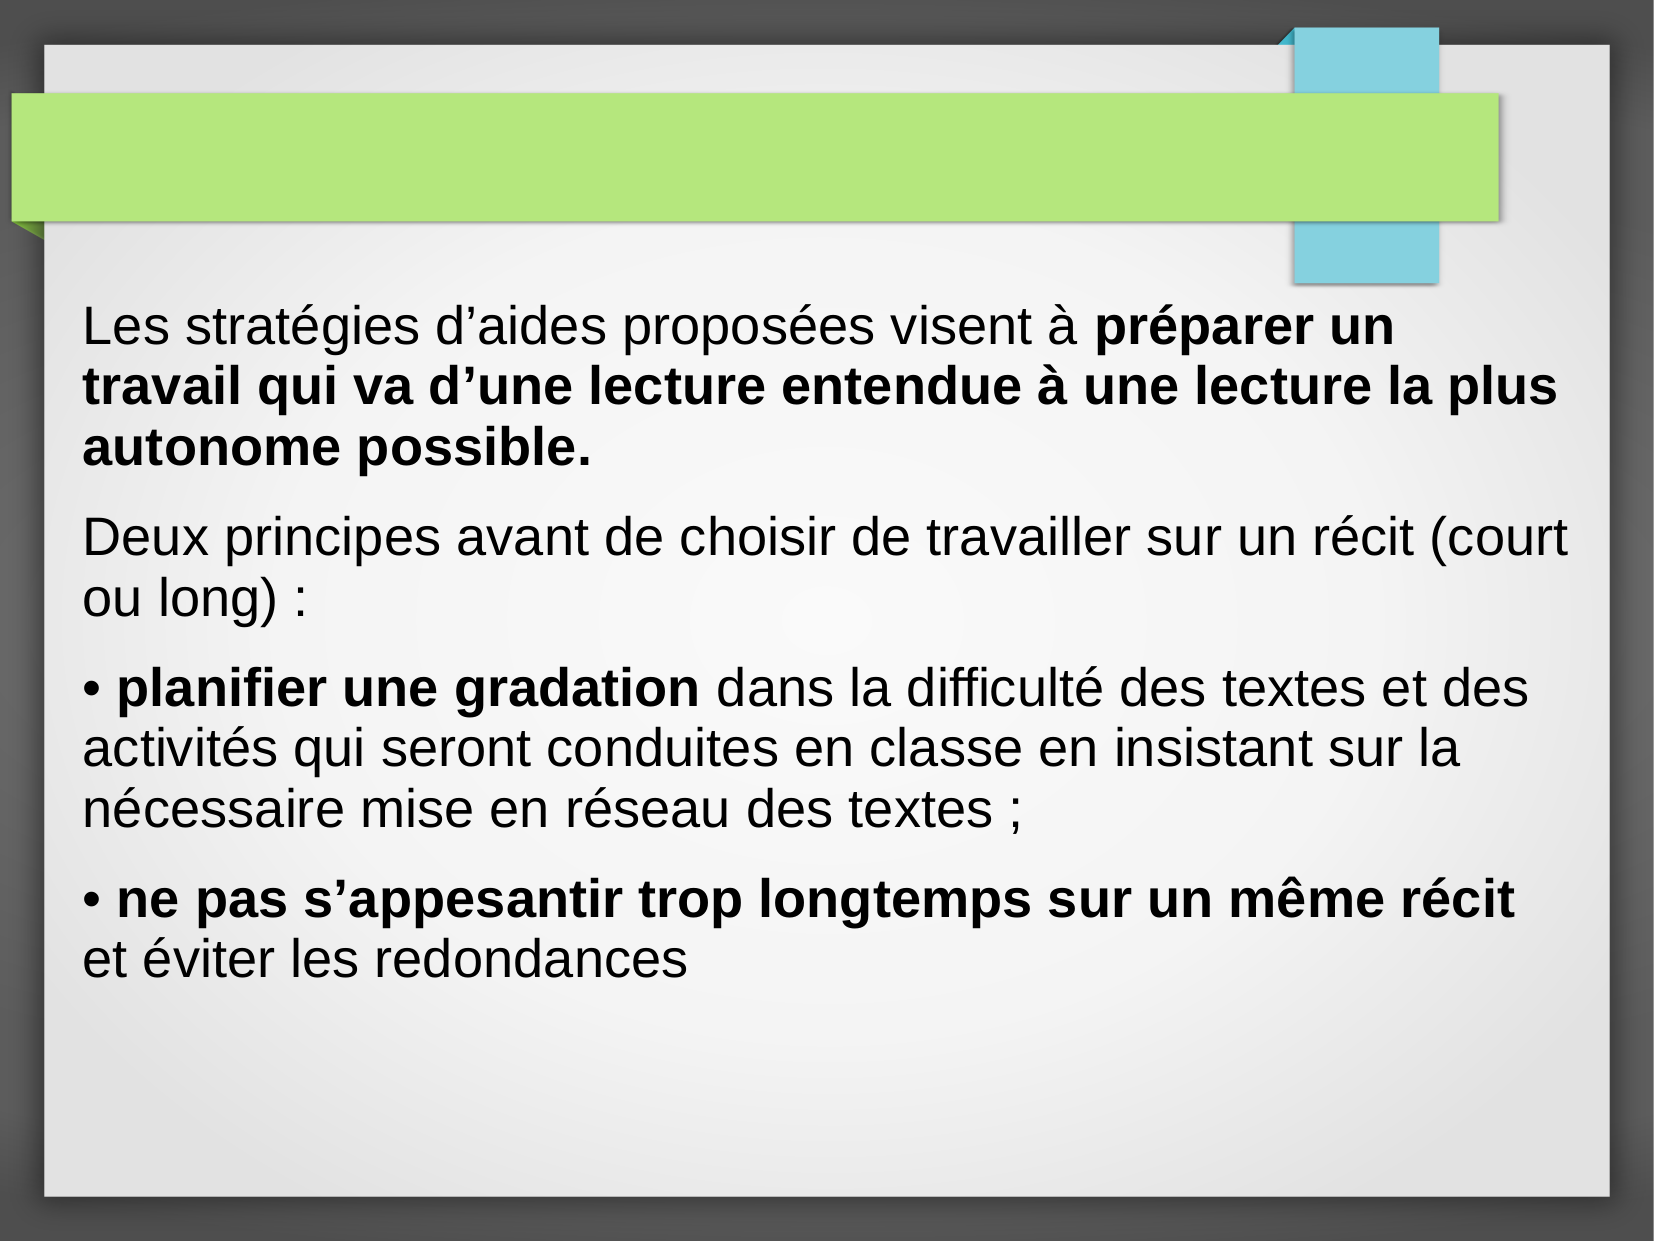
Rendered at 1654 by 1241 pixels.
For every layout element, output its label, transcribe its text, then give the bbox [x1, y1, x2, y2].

picture [0, 0, 1654, 1241]
list Les stratégies d’aides proposées visent à préparer un travail qui va d’une lecture entendue à une lecture la plus autonome possible. Deux principes avant de choisir de travailler sur un récit (court ou long) : • planifier une gradation dans la difficulté des textes et des activités qui seront conduites en classe en insistant sur la nécessaire mise en réseau des textes ; • ne pas s’appesantir trop longtemps sur un même récit et éviter les redondances [82, 295, 1571, 1015]
